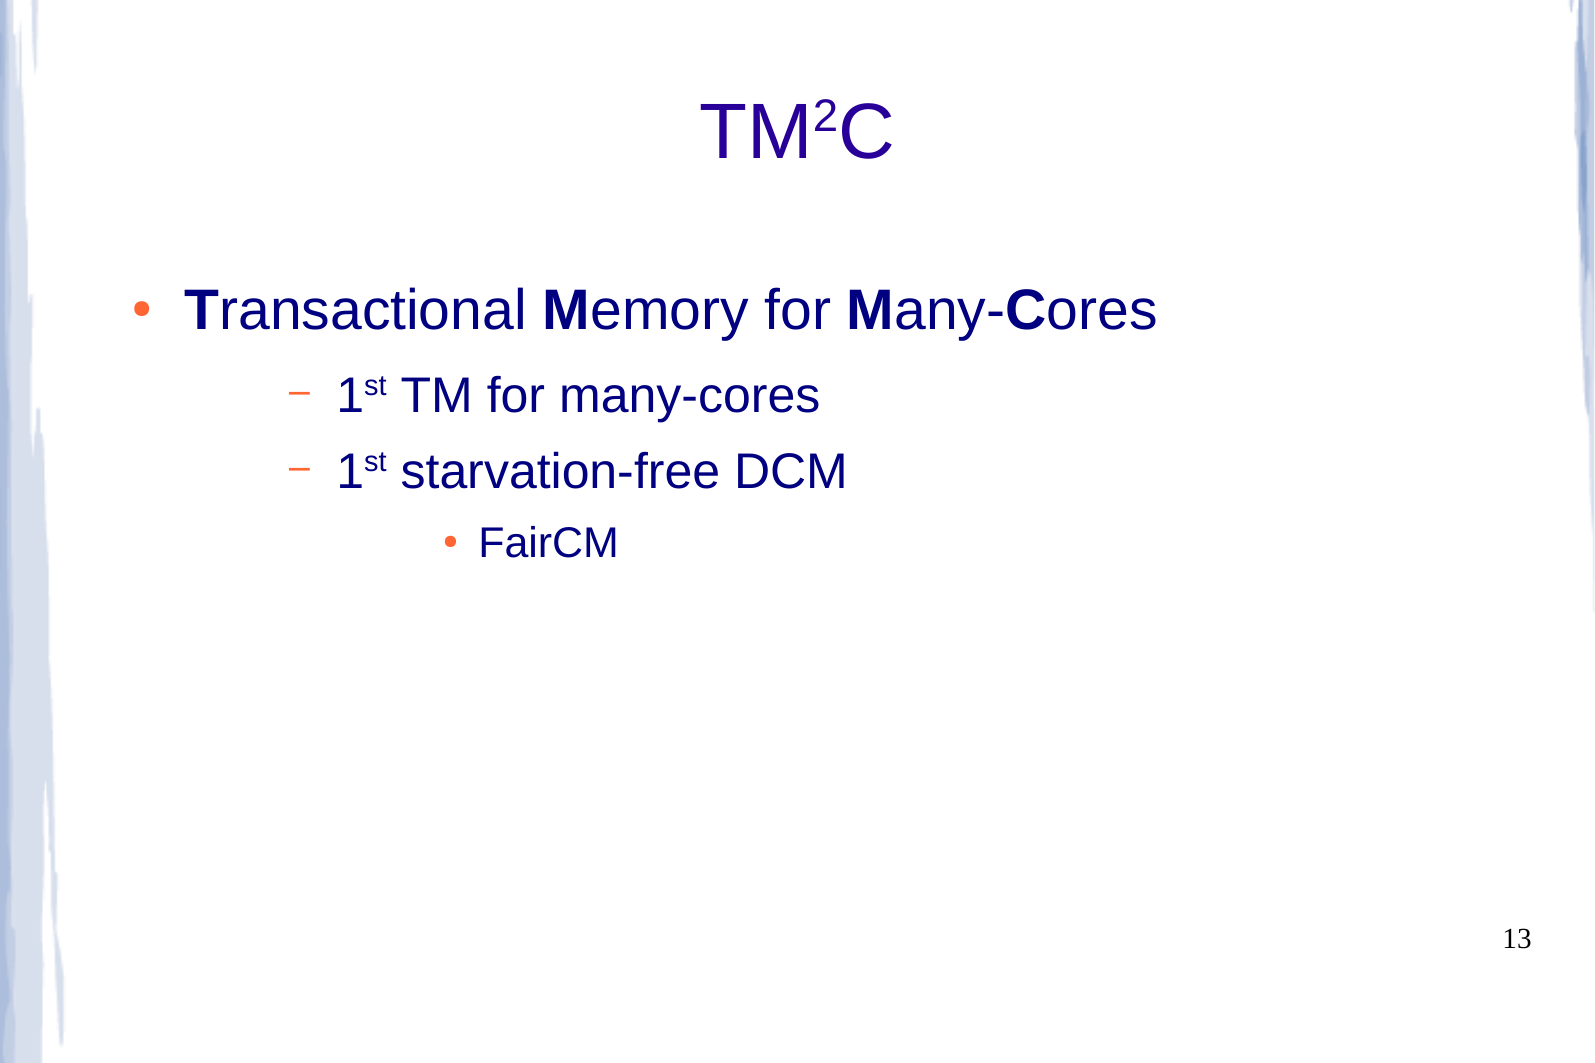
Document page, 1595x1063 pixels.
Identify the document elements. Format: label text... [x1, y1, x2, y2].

title TM2C [79, 42, 1515, 220]
list Transactional Memory for Many-Cores 1st TM for many-cores 1st starvation-free DCM FairCM [113, 278, 1515, 1030]
picture [0, 0, 1595, 1063]
